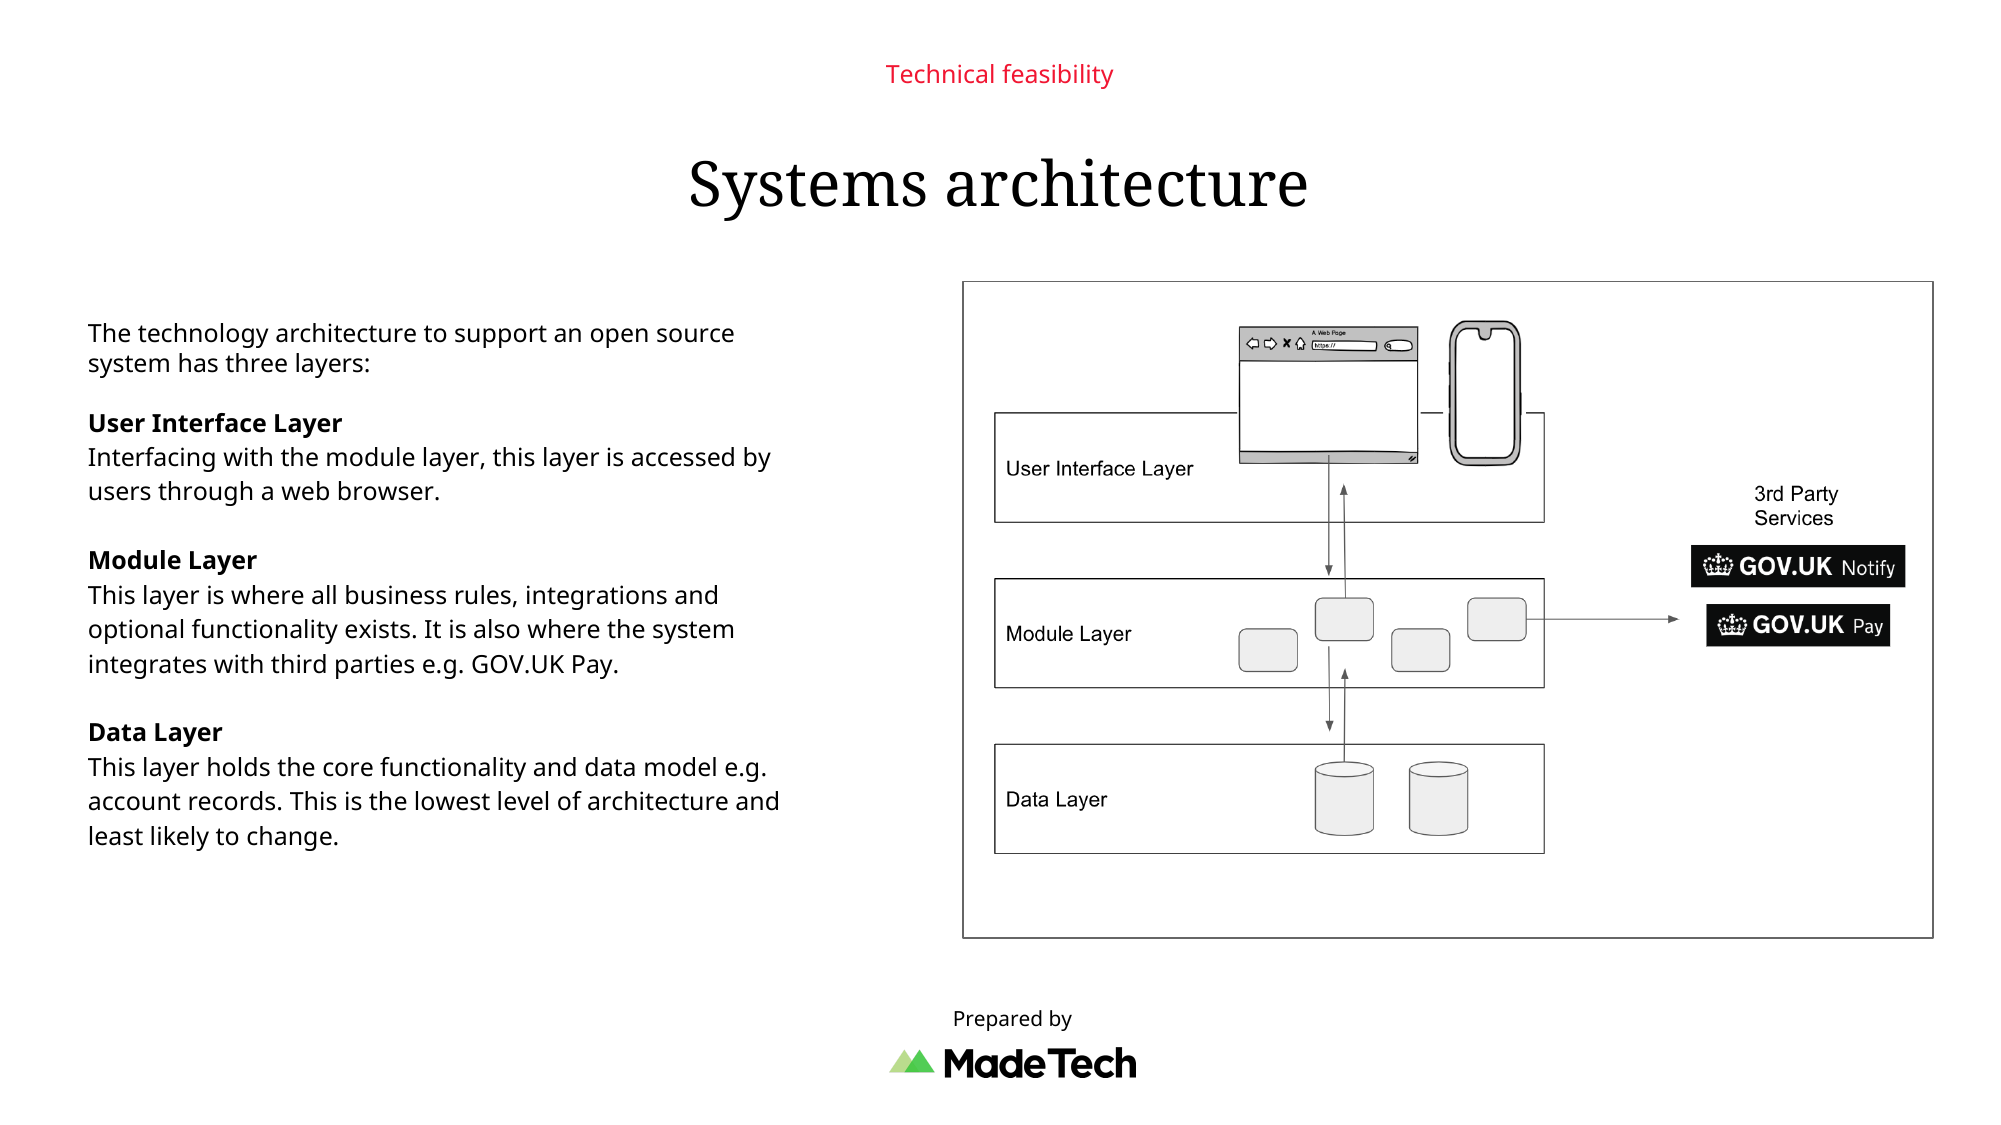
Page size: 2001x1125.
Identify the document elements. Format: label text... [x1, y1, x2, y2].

text_box Technical feasibility [864, 55, 1136, 94]
picture [990, 301, 1917, 861]
picture [889, 1047, 1136, 1078]
text_box The technology architecture to support an open source system has three layers: User Interface Layer Interfacing with the module layer, this layer is accessed by users through a web browser. Module Layer This layer is where all business rules, integrations and optional functionality exists. It is also where the system integrates with third parties e.g. GOV.UK Pay. Data Layer This layer holds the core functionality and data model e.g. account records. This is the lowest level of architecture and least likely to change. [81, 311, 823, 961]
text_box [963, 281, 1933, 938]
text_box Systems architecture [81, 152, 1918, 222]
text_box Prepared by [897, 997, 1128, 1036]
